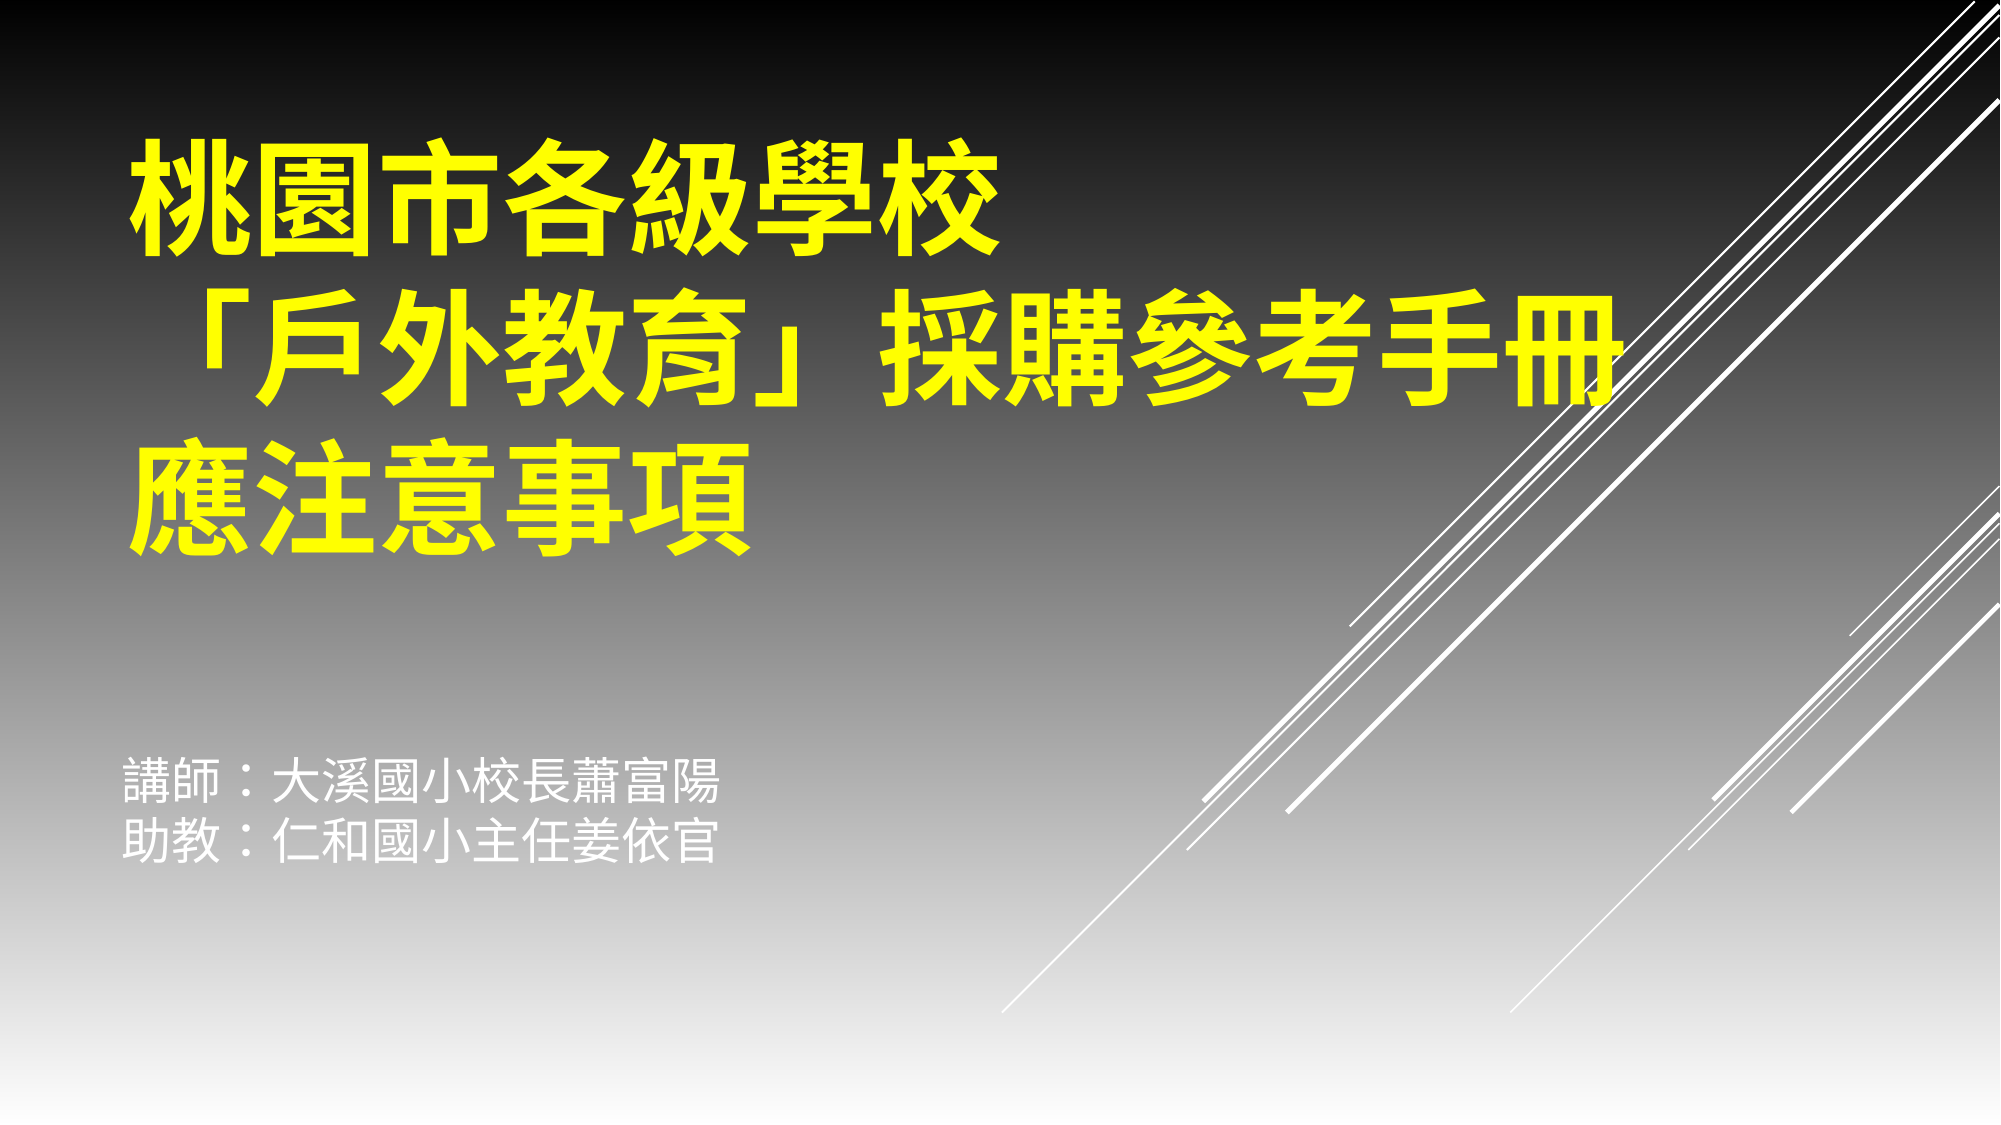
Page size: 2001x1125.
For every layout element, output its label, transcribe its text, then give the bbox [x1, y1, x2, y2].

title 桃園市各級學校 「戶外教育」採購參考手冊 應注意事項 [112, 112, 1877, 600]
subtitle 講師：大溪國小校長蕭富陽 助教：仁和國小主任姜依官 [106, 742, 1157, 1062]
